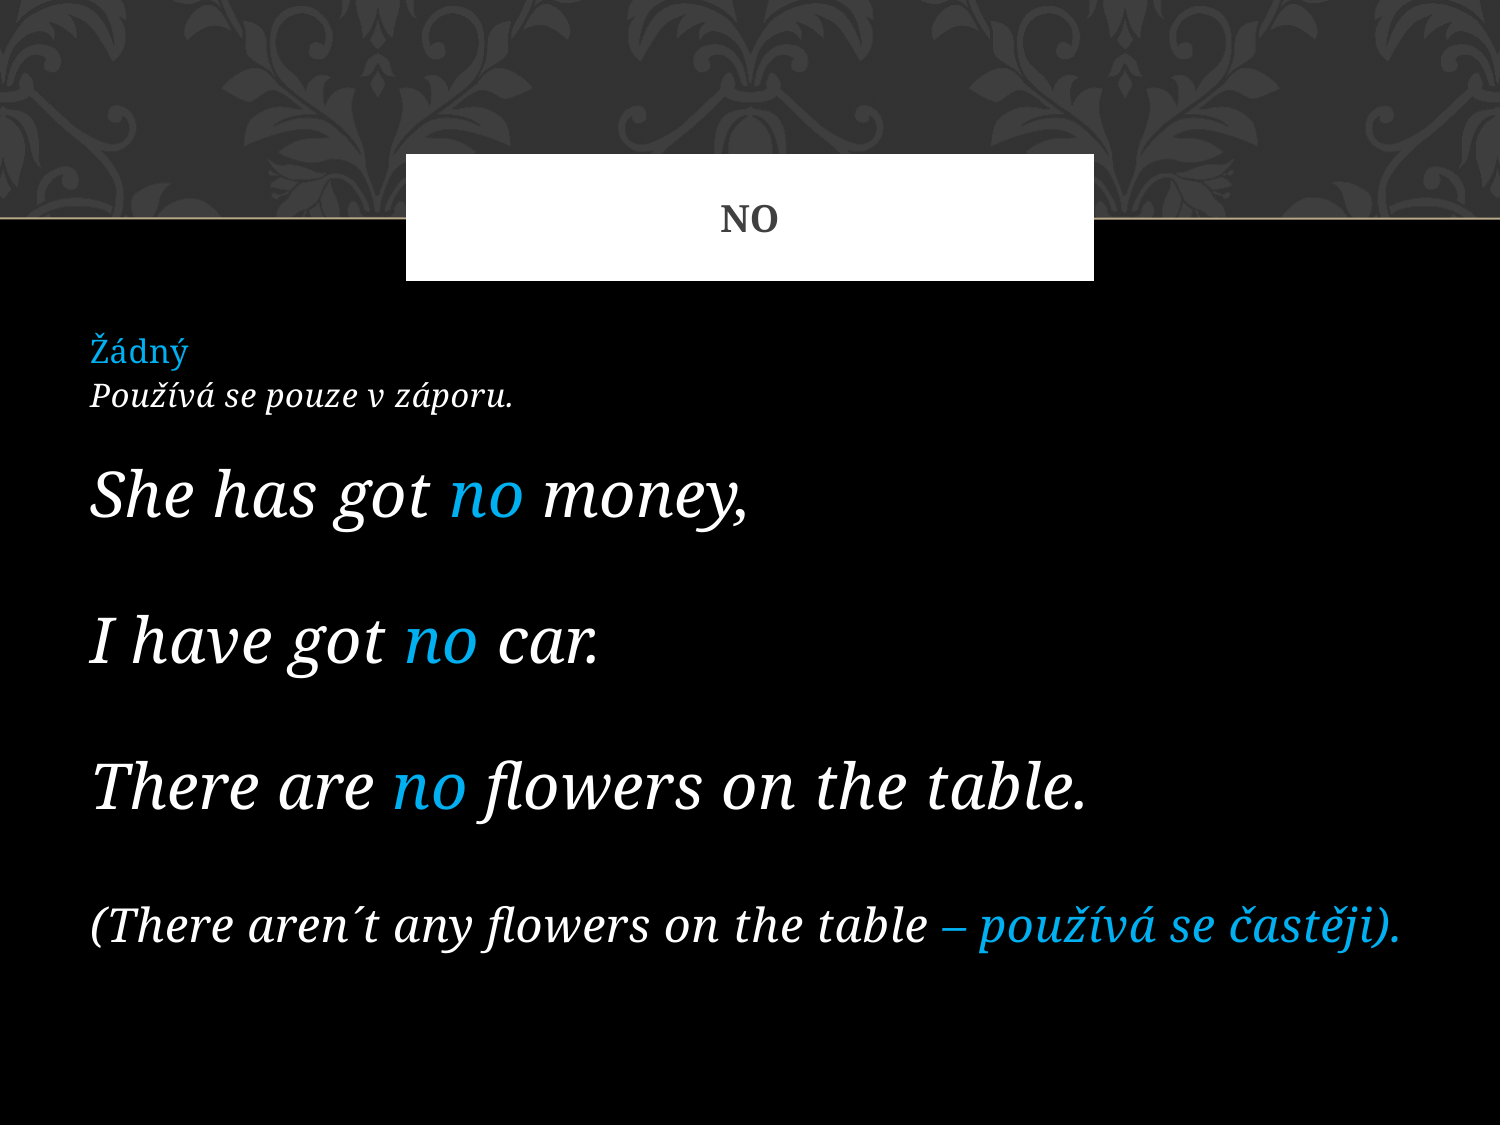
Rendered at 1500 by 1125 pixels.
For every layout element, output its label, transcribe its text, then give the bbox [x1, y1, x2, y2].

title NO [412, 159, 1088, 275]
list Žádný Používá se pouze v záporu. She has got no money, I have got no car. There are no flowers on the table. (There aren´t any flowers on the table – používá se častěji). [75, 331, 1426, 1000]
